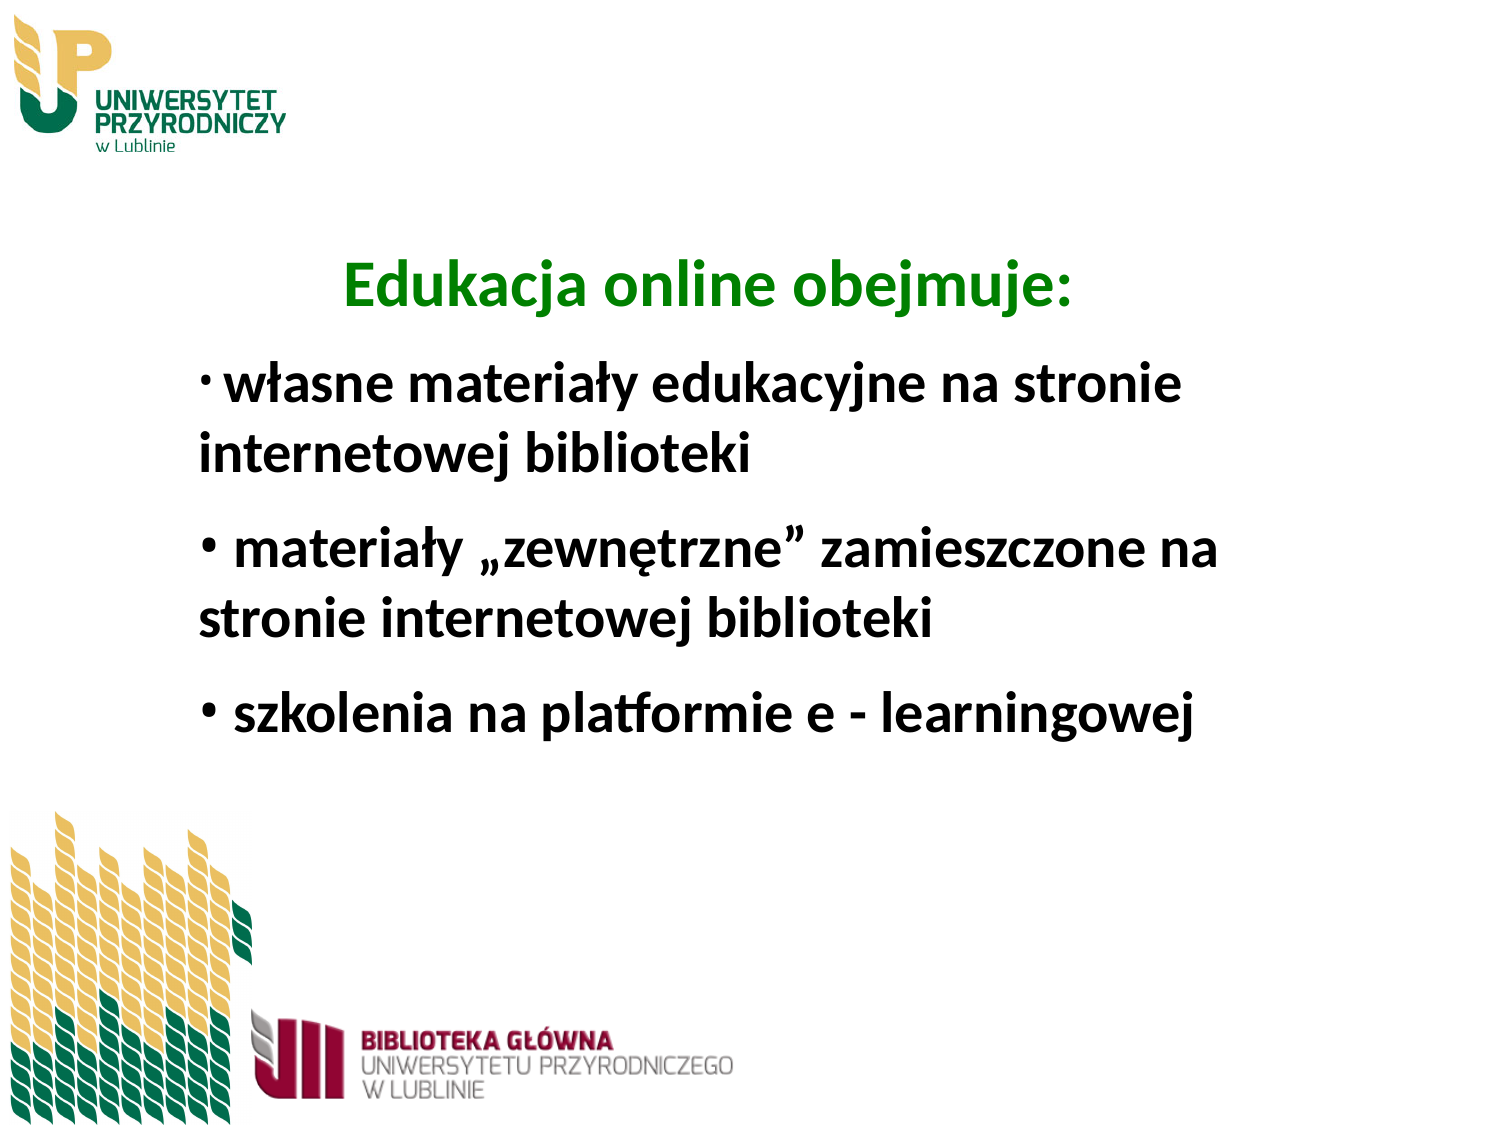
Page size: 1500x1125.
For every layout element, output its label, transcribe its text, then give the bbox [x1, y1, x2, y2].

picture [14, 0, 1045, 152]
text_box Edukacja online obejmuje: własne materiały edukacyjne na stronie internetowej biblioteki materiały „zewnętrzne” zamieszczone na stronie internetowej biblioteki szkolenia na platformie e - learningowej [183, 231, 1306, 757]
picture [9, 811, 739, 1125]
